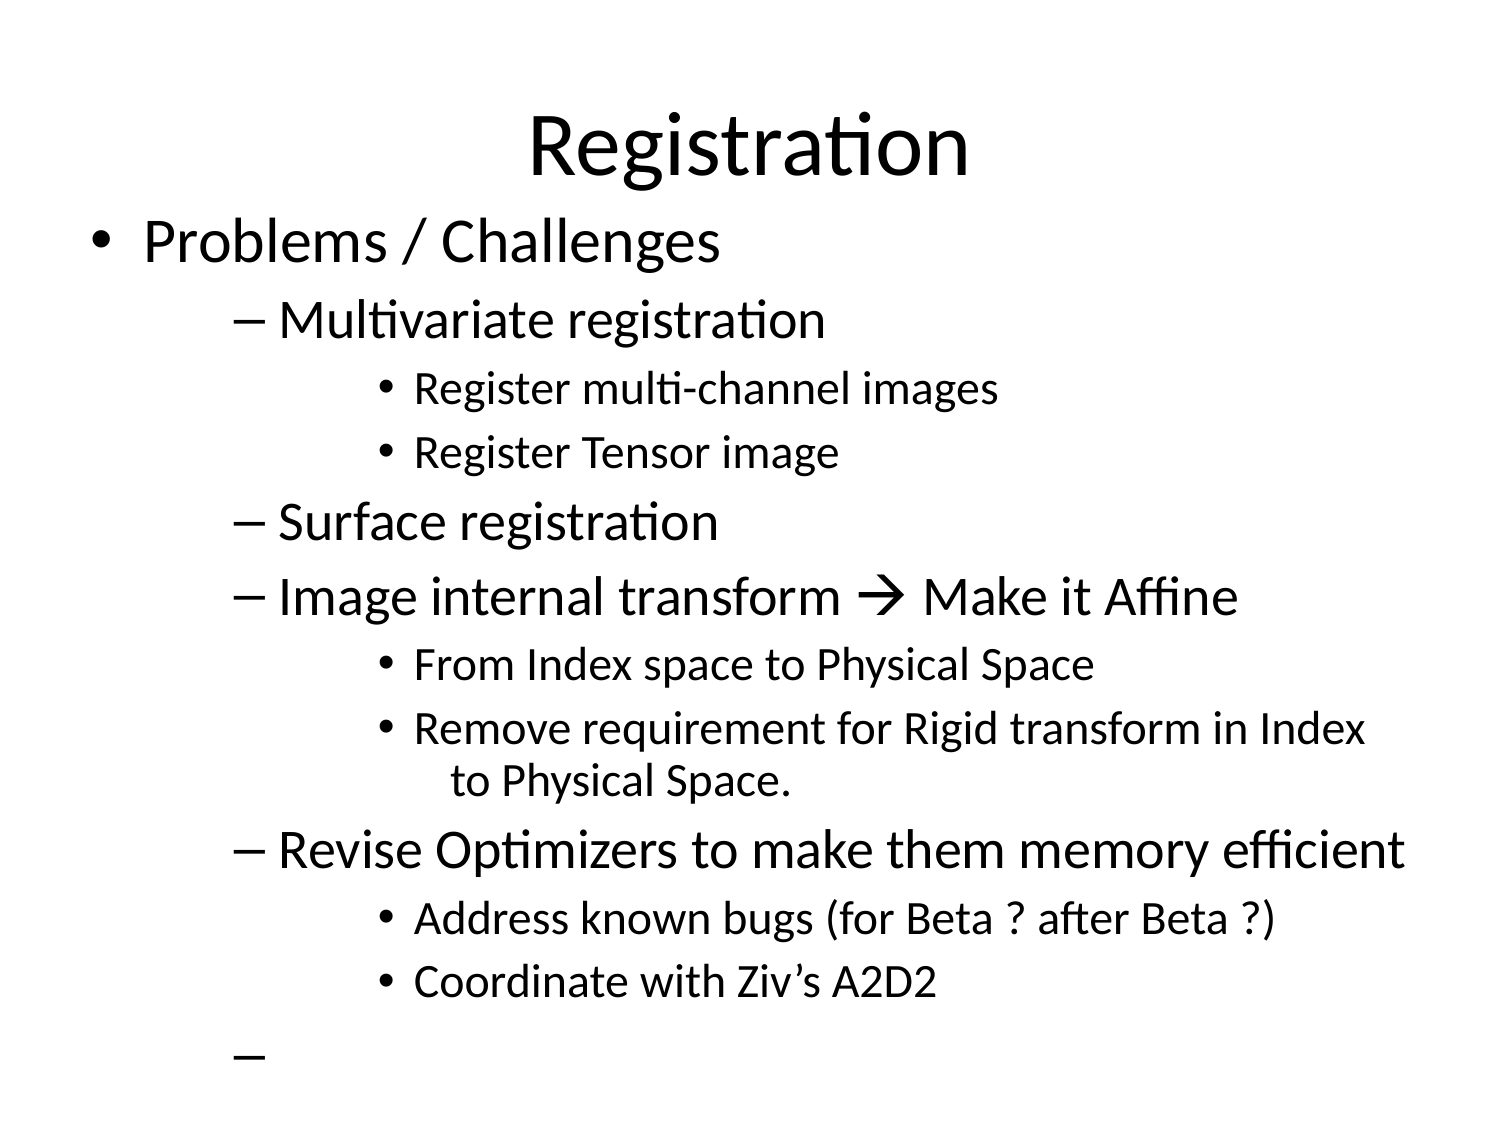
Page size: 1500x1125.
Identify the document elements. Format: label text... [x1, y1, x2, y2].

title Registration [75, 45, 1426, 200]
list Problems / Challenges Multivariate registration Register multi-channel images Register Tensor image Surface registration Image internal transform  Make it Affine From Index space to Physical Space Remove requirement for Rigid transform in Index to Physical Space. Revise Optimizers to make them memory efficient Address known bugs (for Beta ? after Beta ?) Coordinate with Ziv’s A2D2 [75, 200, 1426, 1076]
